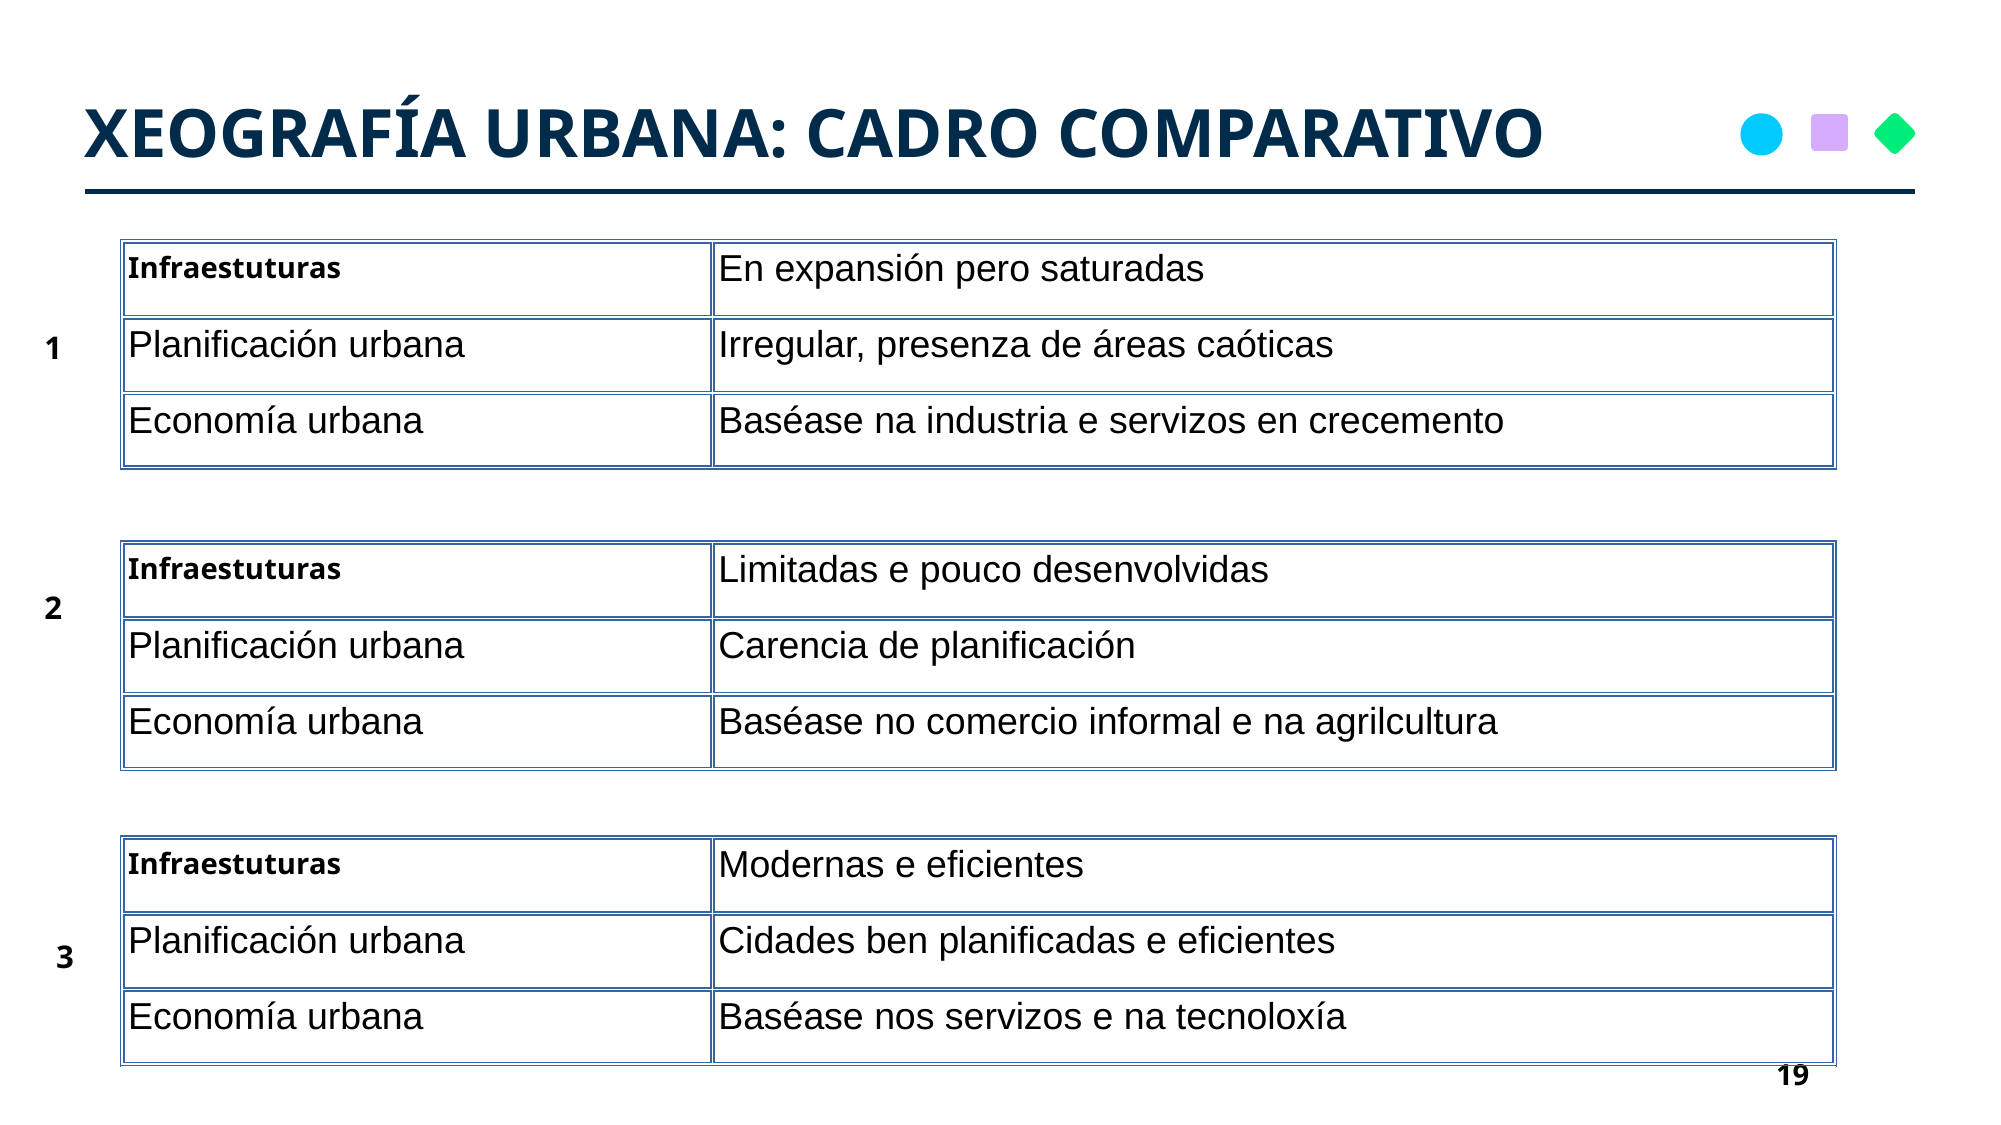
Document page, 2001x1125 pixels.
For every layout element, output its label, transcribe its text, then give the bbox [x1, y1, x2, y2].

table_header Infraestuturas [125, 840, 710, 911]
table_header Infraestuturas [125, 545, 710, 616]
table_header En expansión pero saturadas [715, 244, 1832, 315]
table_header Limitadas e pouco desenvolvidas [715, 545, 1832, 616]
table_cell Baséase na industria e servizos en crecemento [715, 395, 1832, 465]
table_cell Planificación urbana [125, 916, 710, 987]
table_cell Planificación urbana [125, 320, 710, 391]
table_cell Planificación urbana [125, 621, 710, 692]
table_cell Economía urbana [125, 992, 710, 1062]
text_box 3 [41, 920, 130, 993]
table_cell Baséase nos servizos e na tecnoloxía [715, 992, 1832, 1062]
table_header Modernas e eficientes [715, 840, 1832, 911]
table_cell Cidades ben planificadas e eficientes [715, 916, 1832, 987]
table_cell Economía urbana [125, 395, 710, 465]
title XEOGRAFÍA URBANA: CADRO COMPARATIVO [84, 59, 1713, 178]
text_box 2 [29, 571, 119, 644]
table_cell Irregular, presenza de áreas caóticas [715, 320, 1832, 391]
table_cell Economía urbana [125, 697, 710, 767]
text_box 1 [29, 311, 119, 384]
